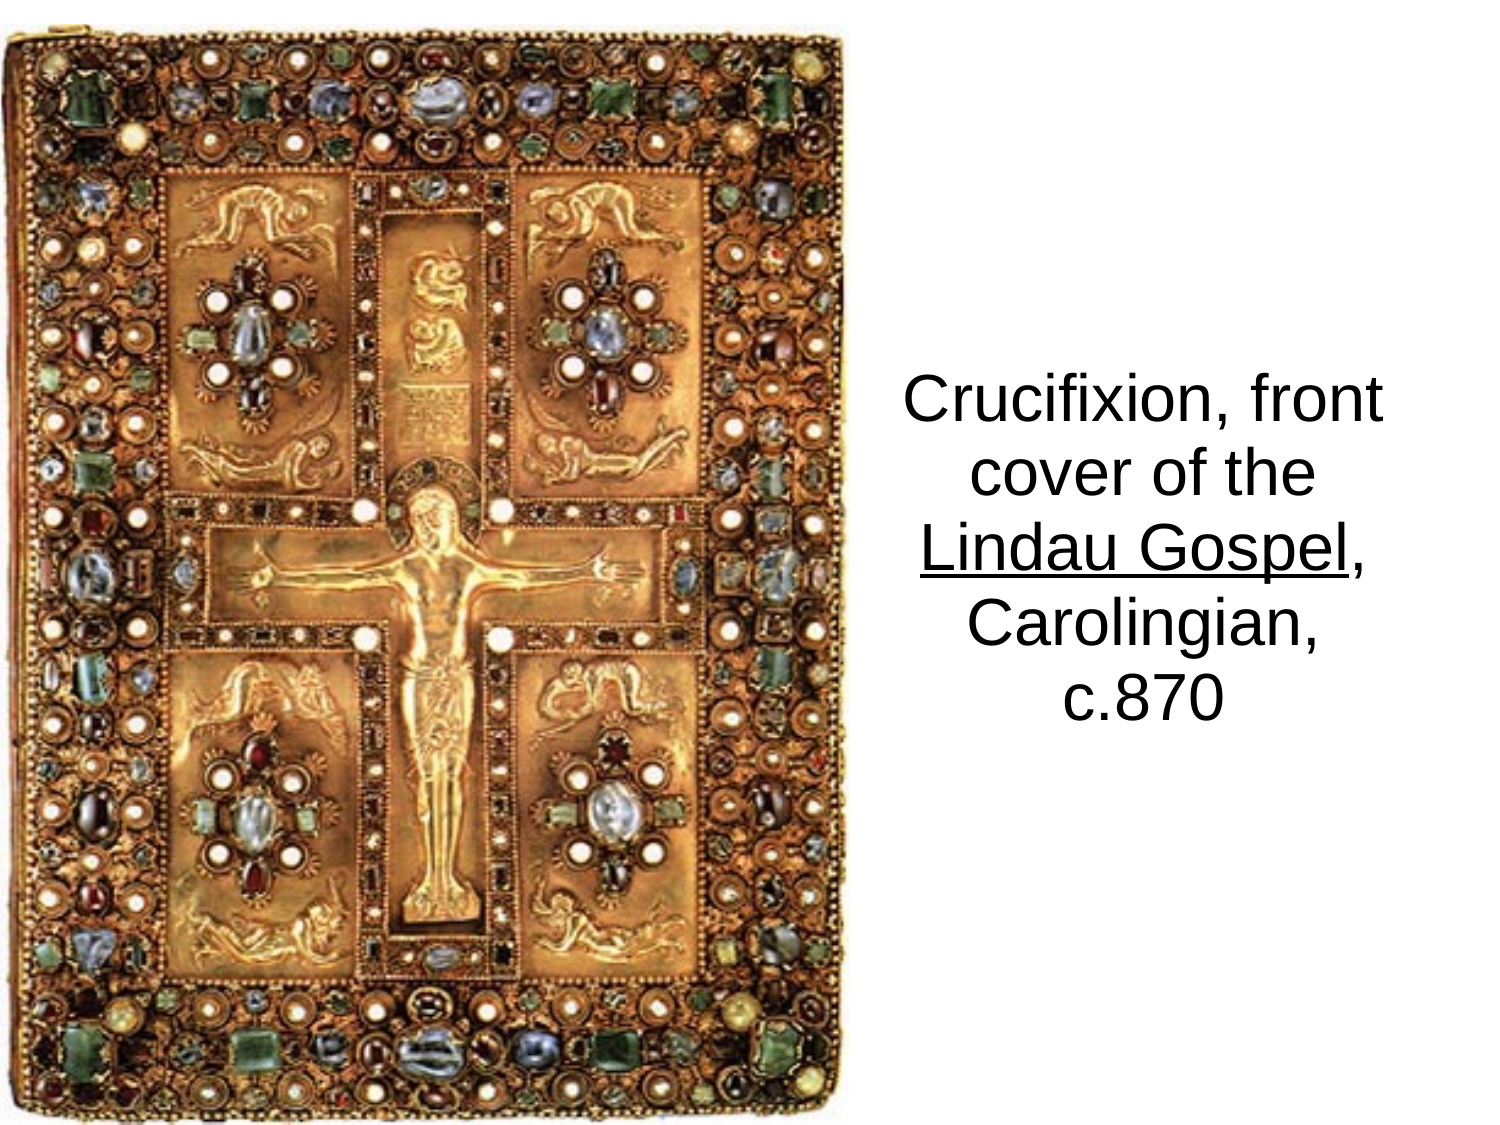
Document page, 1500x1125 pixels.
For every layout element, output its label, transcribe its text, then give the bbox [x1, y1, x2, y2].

picture [0, 24, 849, 1125]
title Crucifixion, front cover of the Lindau Gospel, Carolingian, c.870 [862, 45, 1425, 1051]
